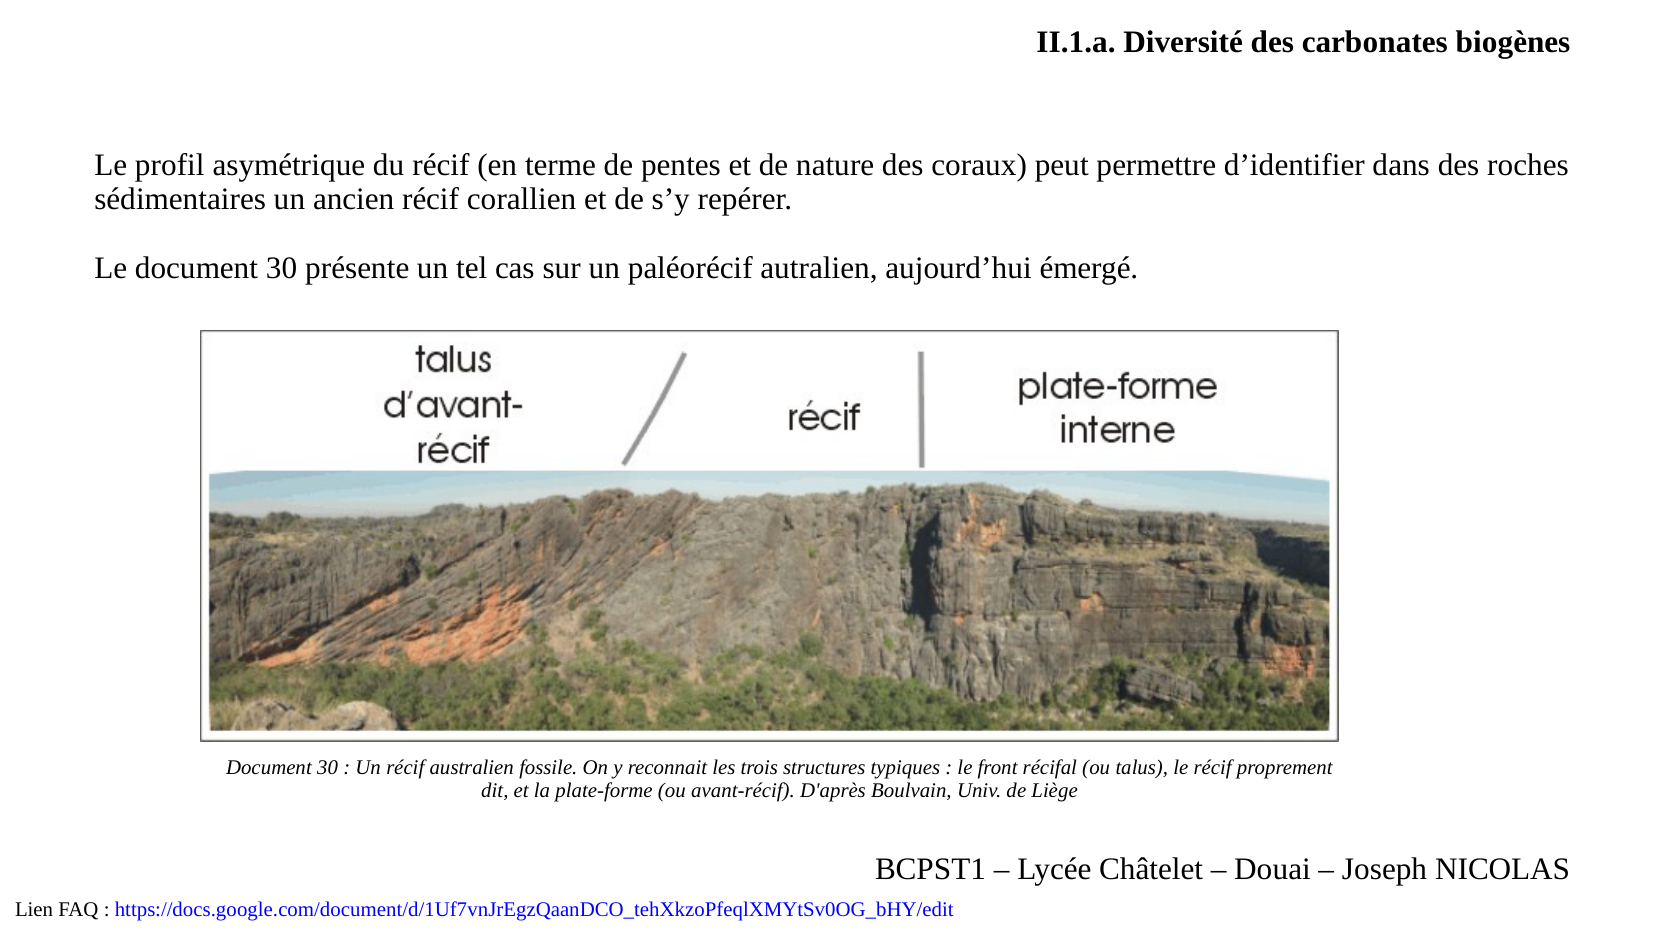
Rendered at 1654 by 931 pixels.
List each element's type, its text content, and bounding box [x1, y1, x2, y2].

text_box Document 30 : Un récif australien fossile. On y reconnait les trois structures typiques : le front récifal (ou talus), le récif proprement dit, et la plate-forme (ou avant-récif). D'après Boulvain, Univ. de Liège [224, 755, 1335, 859]
text_box Lien FAQ : https://docs.google.com/document/d/1Uf7vnJrEgzQaanDCO_tehXkzoPfeqlXMYtSv0OG_bHY/edit [0, 897, 993, 931]
text_box II.1.a. Diversité des carbonates biogènes [637, 5, 1572, 78]
picture [200, 330, 1339, 742]
text_box Le profil asymétrique du récif (en terme de pentes et de nature des coraux) peut permettre d’identifier dans des roches sédimentaires un ancien récif corallien et de s’y repérer. Le document 30 présente un tel cas sur un paléorécif autralien, aujourd’hui émergé. [94, 147, 1571, 603]
text_box BCPST1 – Lycée Châtelet – Douai – Joseph NICOLAS [637, 832, 1571, 905]
